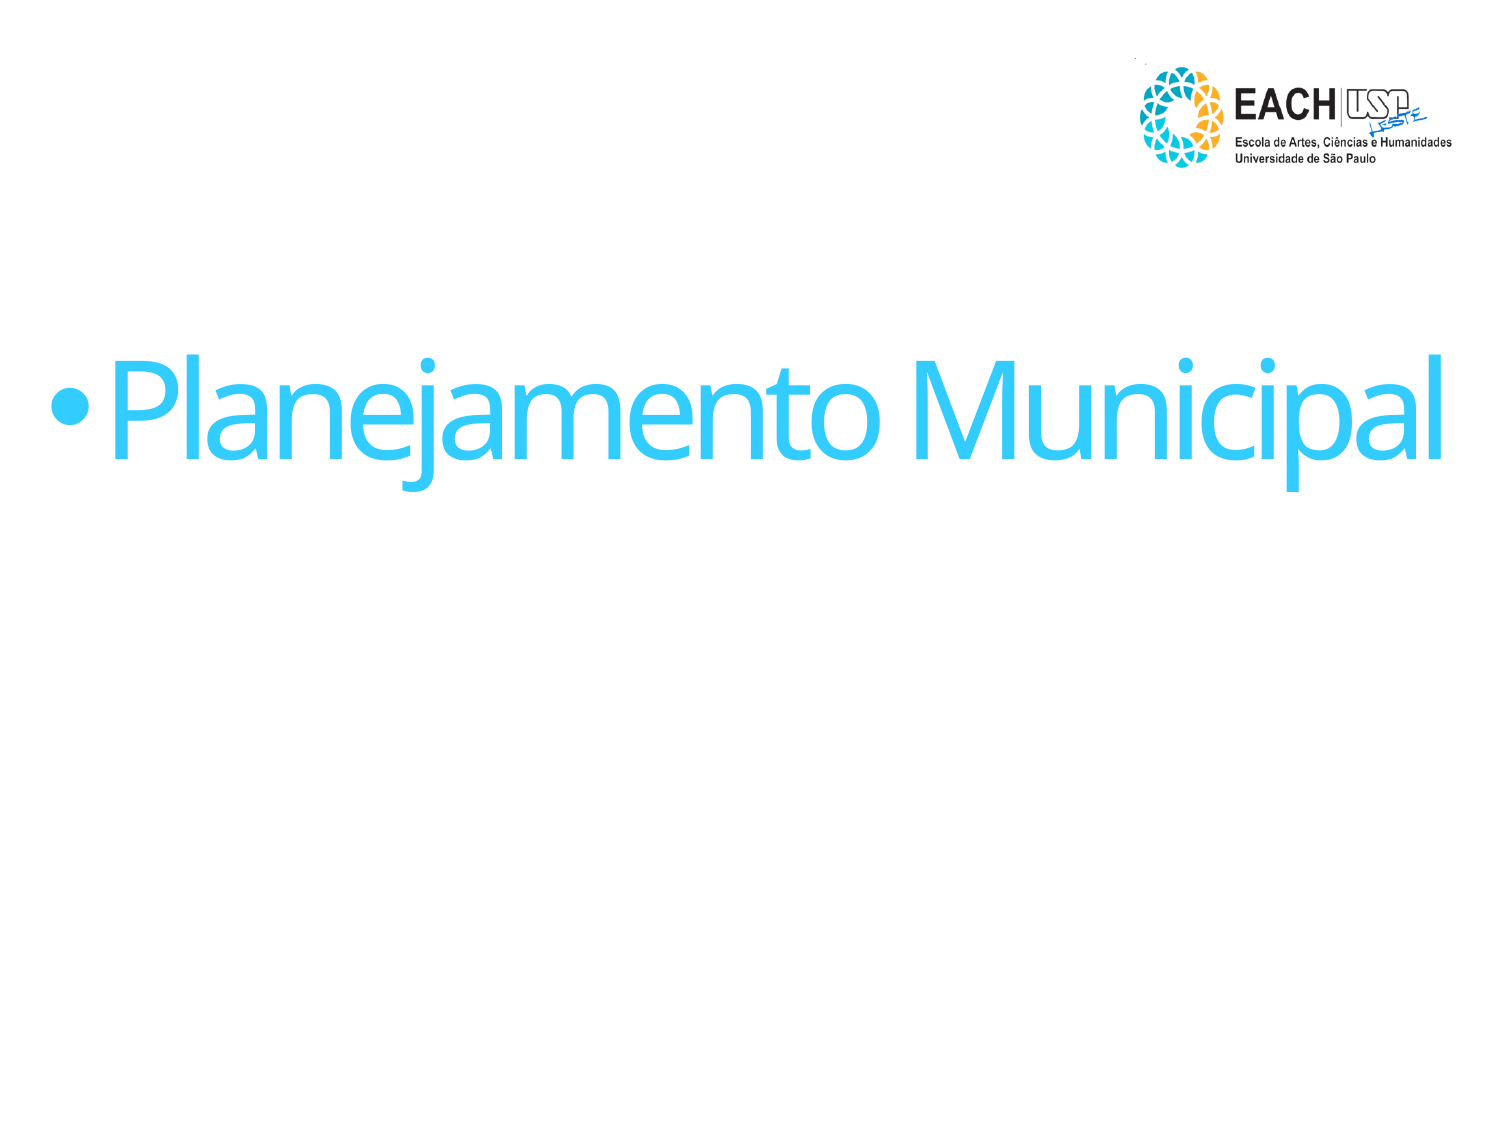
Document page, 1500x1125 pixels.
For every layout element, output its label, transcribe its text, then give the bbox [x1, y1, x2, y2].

list Planejamento Municipal [29, 314, 1471, 1083]
picture [1134, 54, 1480, 196]
